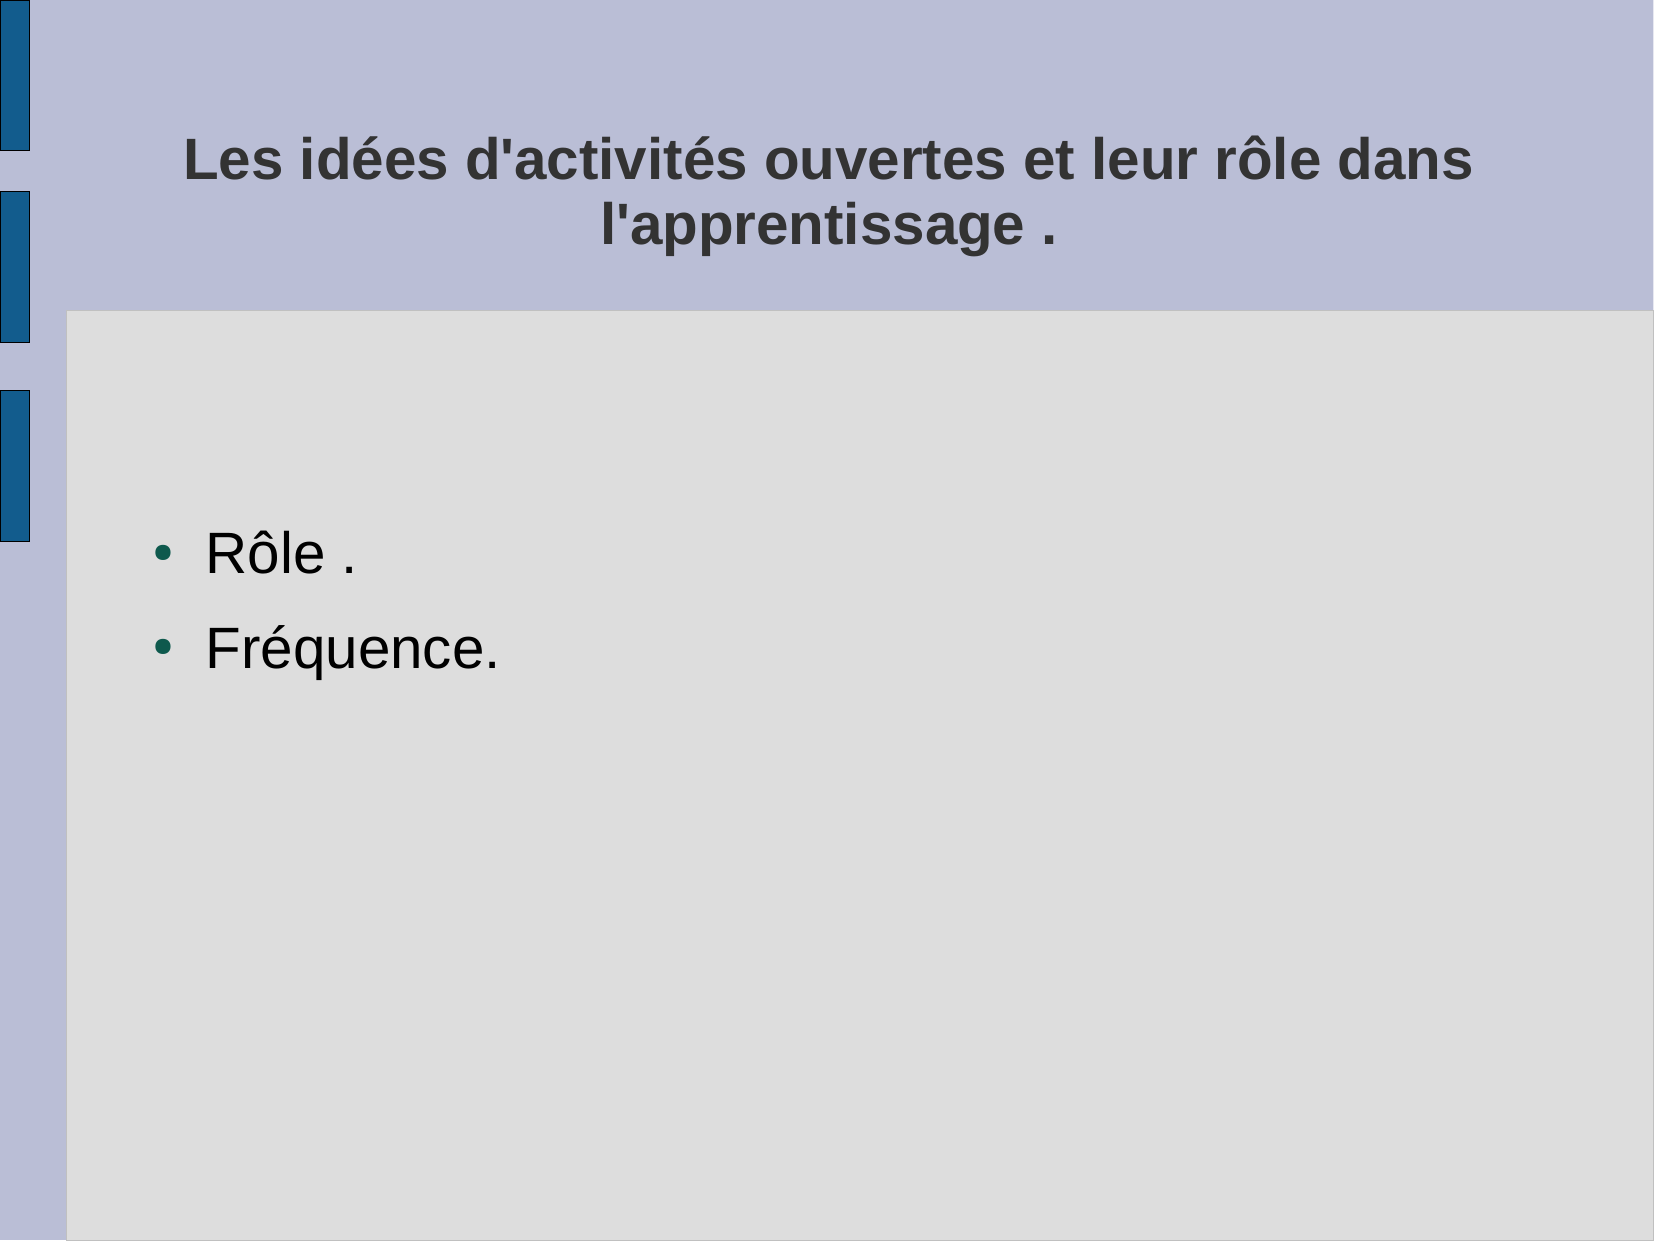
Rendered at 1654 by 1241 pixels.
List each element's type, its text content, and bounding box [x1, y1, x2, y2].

list Rôle . Fréquence. [134, 350, 1516, 1132]
title Les idées d'activités ouvertes et leur rôle dans l'apprentissage . [123, 88, 1536, 296]
